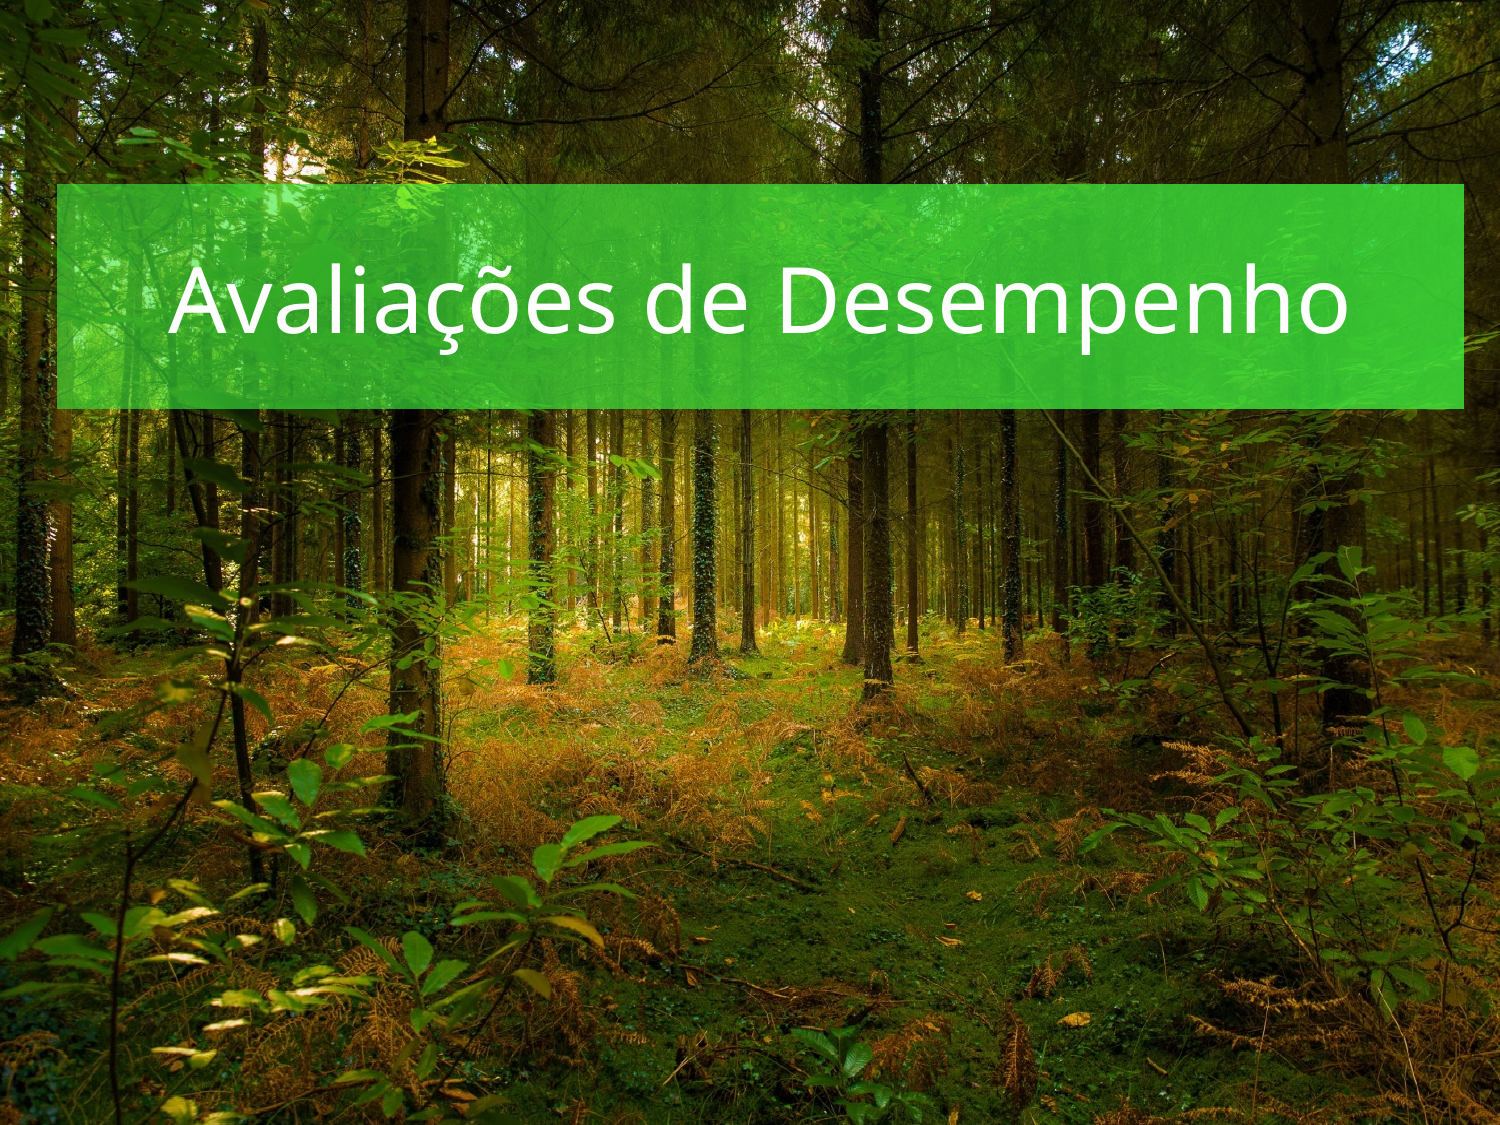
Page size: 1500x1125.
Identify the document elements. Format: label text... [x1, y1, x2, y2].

picture [0, 0, 1500, 1125]
text_box Avaliações de Desempenho [57, 184, 1464, 409]
